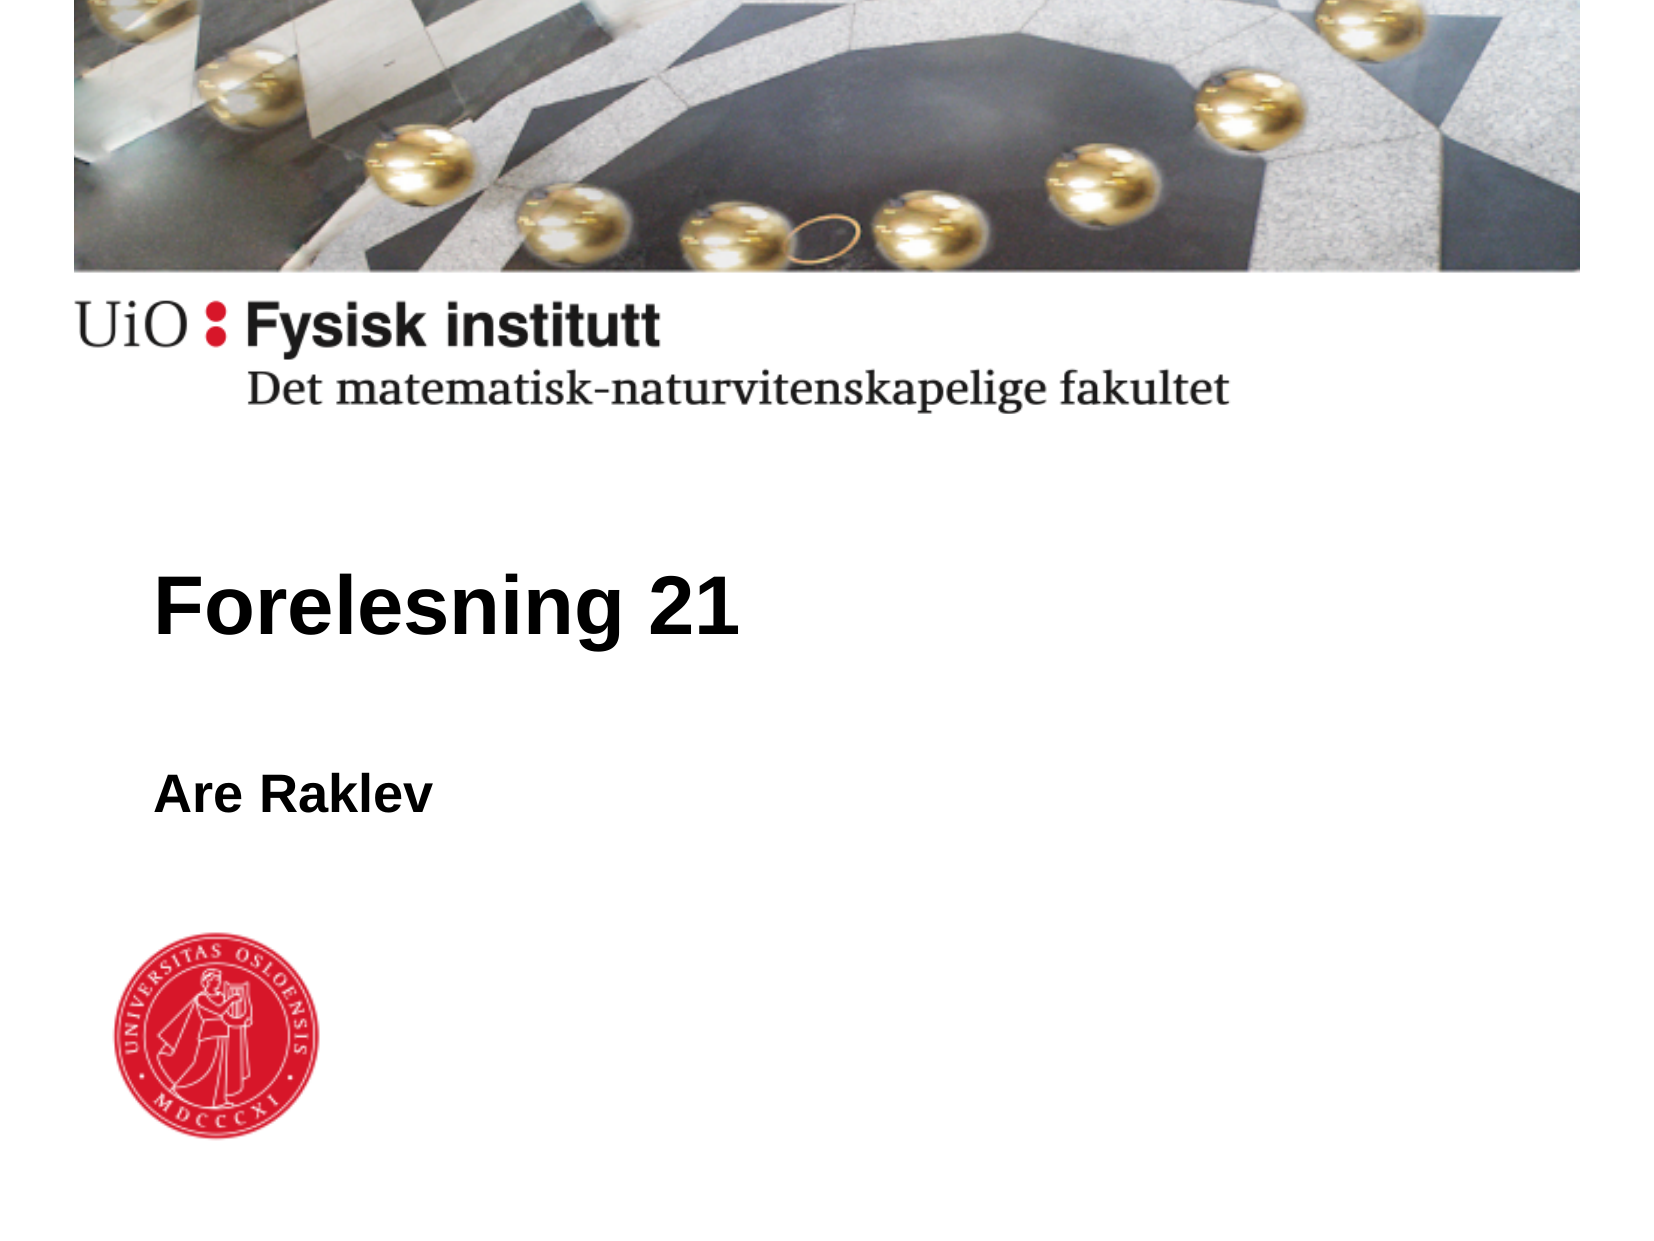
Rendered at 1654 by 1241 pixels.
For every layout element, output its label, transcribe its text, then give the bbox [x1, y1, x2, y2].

title Are Raklev [153, 725, 1500, 862]
subtitle Forelesning 21 [153, 545, 1418, 666]
picture [74, 0, 1580, 280]
picture [72, 292, 1238, 420]
picture [109, 927, 326, 1147]
